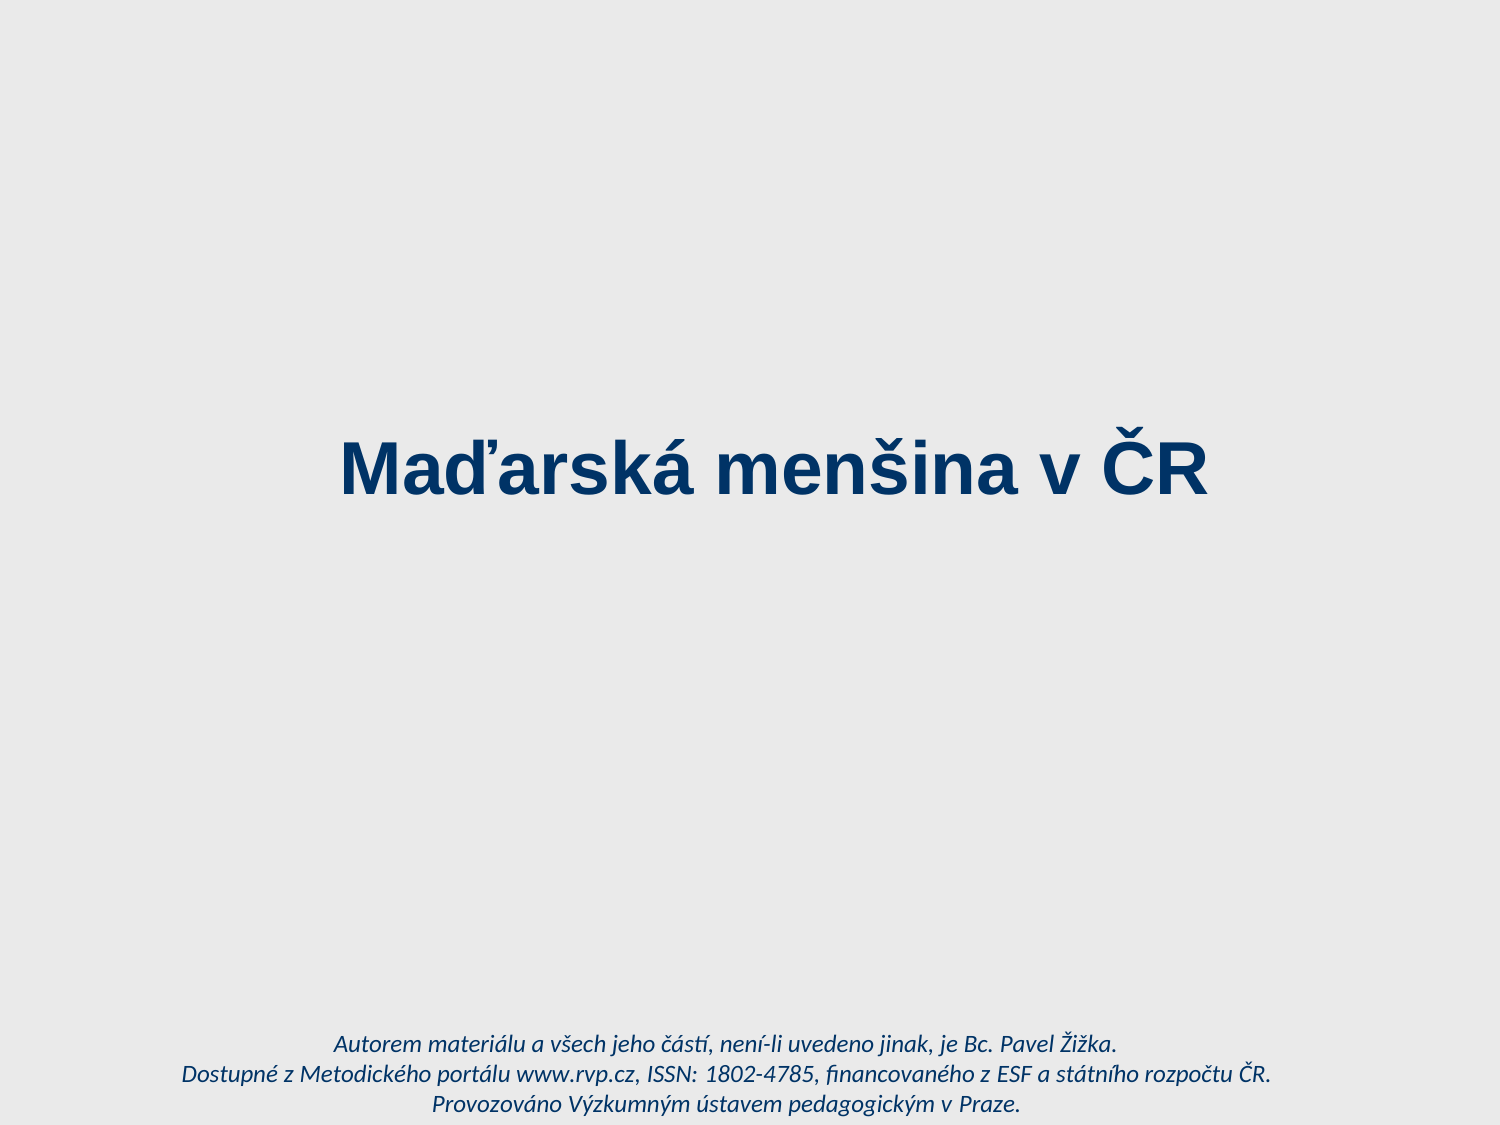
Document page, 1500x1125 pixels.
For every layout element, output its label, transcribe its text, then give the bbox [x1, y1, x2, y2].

text_box Autorem materiálu a všech jeho částí, není-li uvedeno jinak, je Bc. Pavel Žižka. Dostupné z Metodického portálu www.rvp.cz, ISSN: 1802-4785, financovaného z ESF a státního rozpočtu ČR. Provozováno Výzkumným ústavem pedagogickým v Praze. [105, 1042, 1348, 1103]
title Maďarská menšina v ČR [100, 314, 1451, 627]
